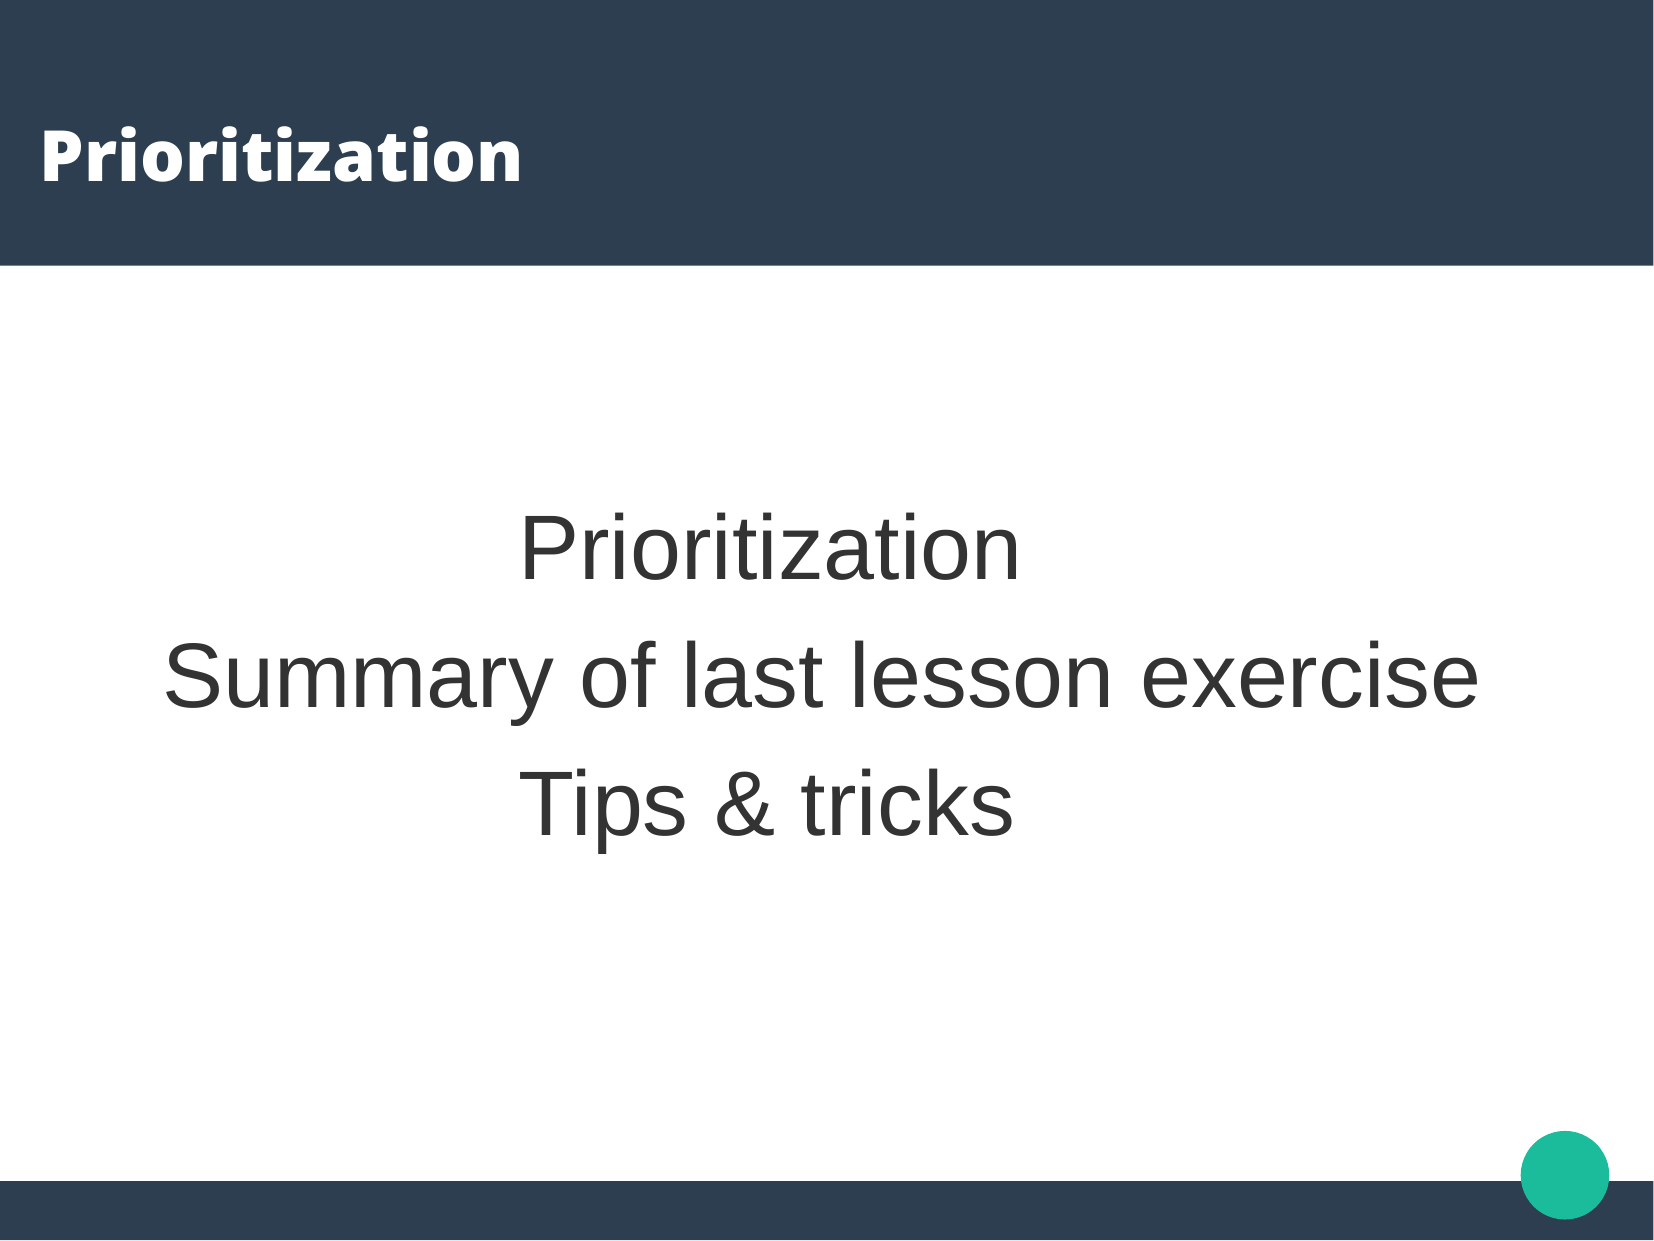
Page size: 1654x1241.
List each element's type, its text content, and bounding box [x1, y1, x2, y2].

title Prioritization [39, 75, 1576, 233]
text_box Prioritization Summary of last lesson exercise Tips & tricks [146, 480, 1531, 590]
